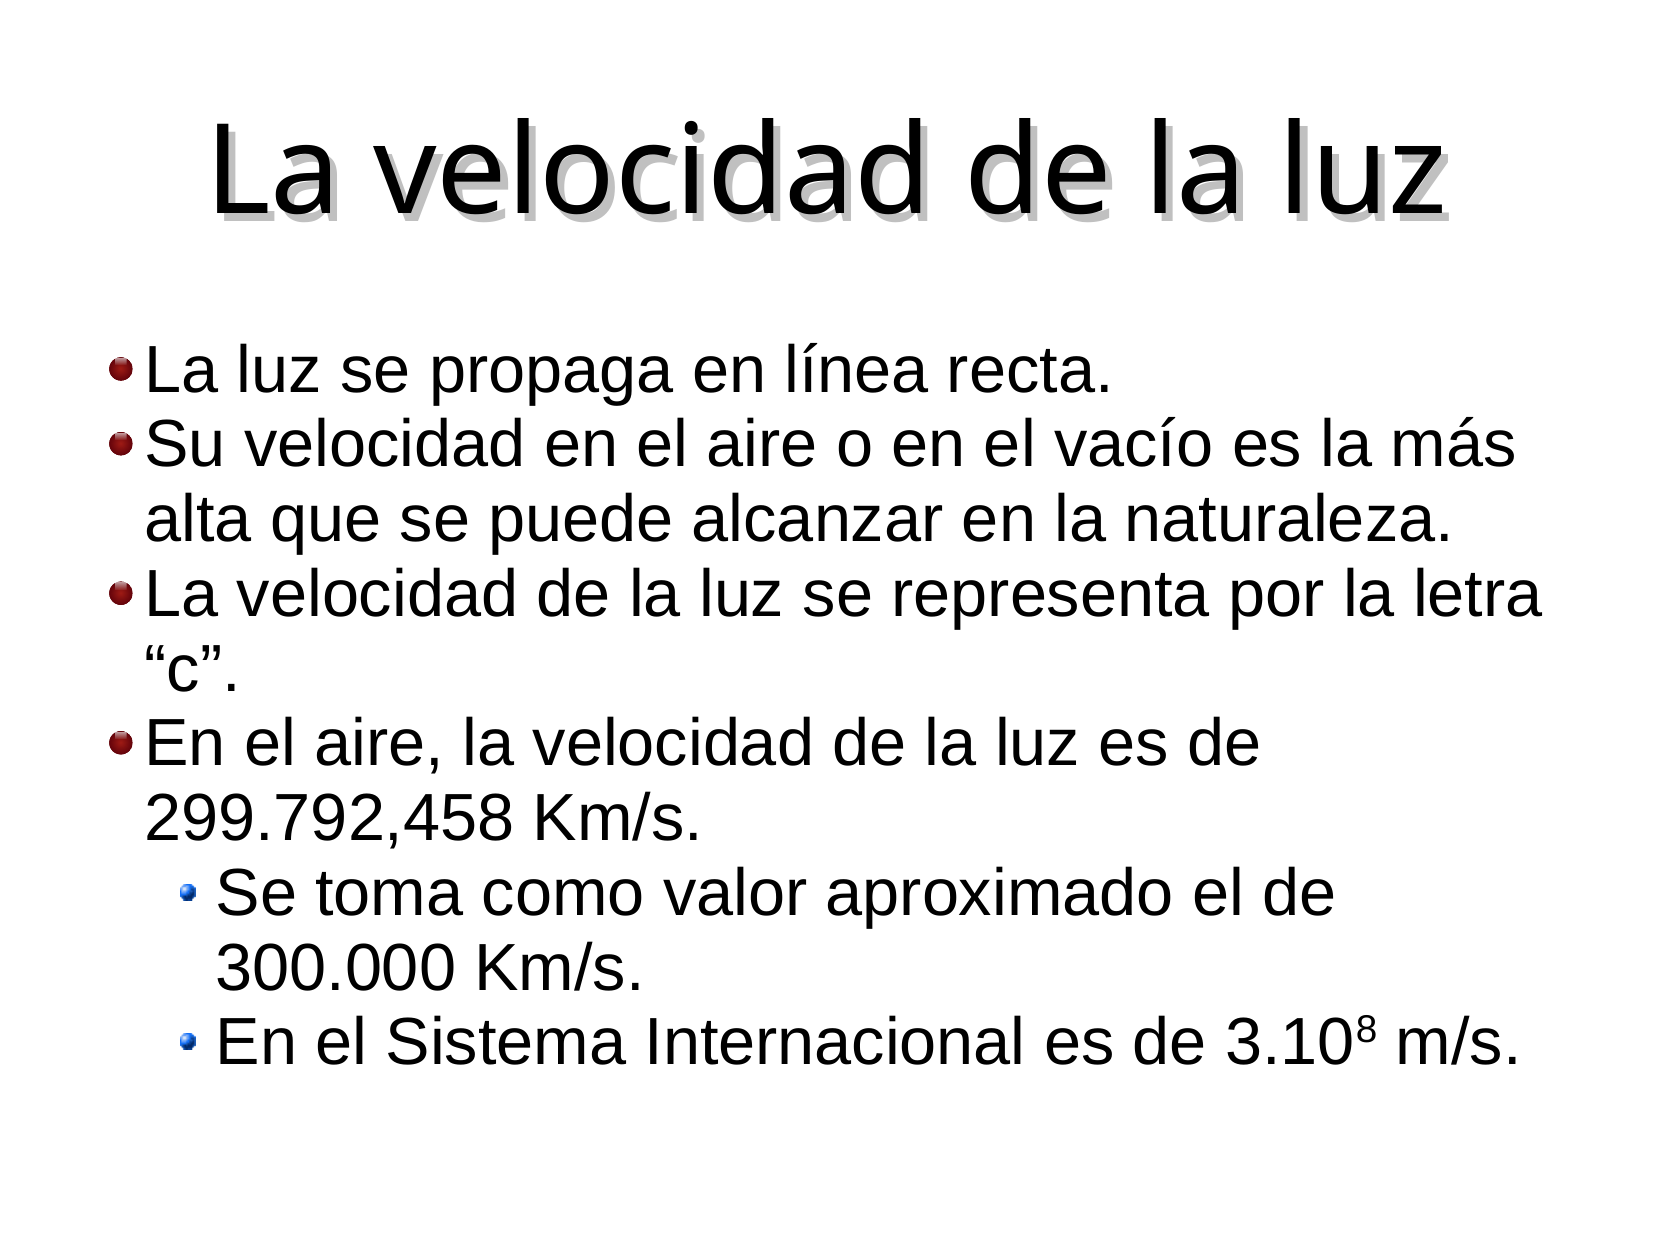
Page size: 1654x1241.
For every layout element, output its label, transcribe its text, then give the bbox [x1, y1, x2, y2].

text_box La luz se propaga en línea recta. Su velocidad en el aire o en el vacío es la más alta que se puede alcanzar en la naturaleza. La velocidad de la luz se representa por la letra “c”. En el aire, la velocidad de la luz es de 299.792,458 Km/s. Se toma como valor aproximado el de 300.000 Km/s. En el Sistema Internacional es de 3.108 m/s. [94, 324, 1595, 1087]
title La velocidad de la luz [11, 47, 1642, 284]
